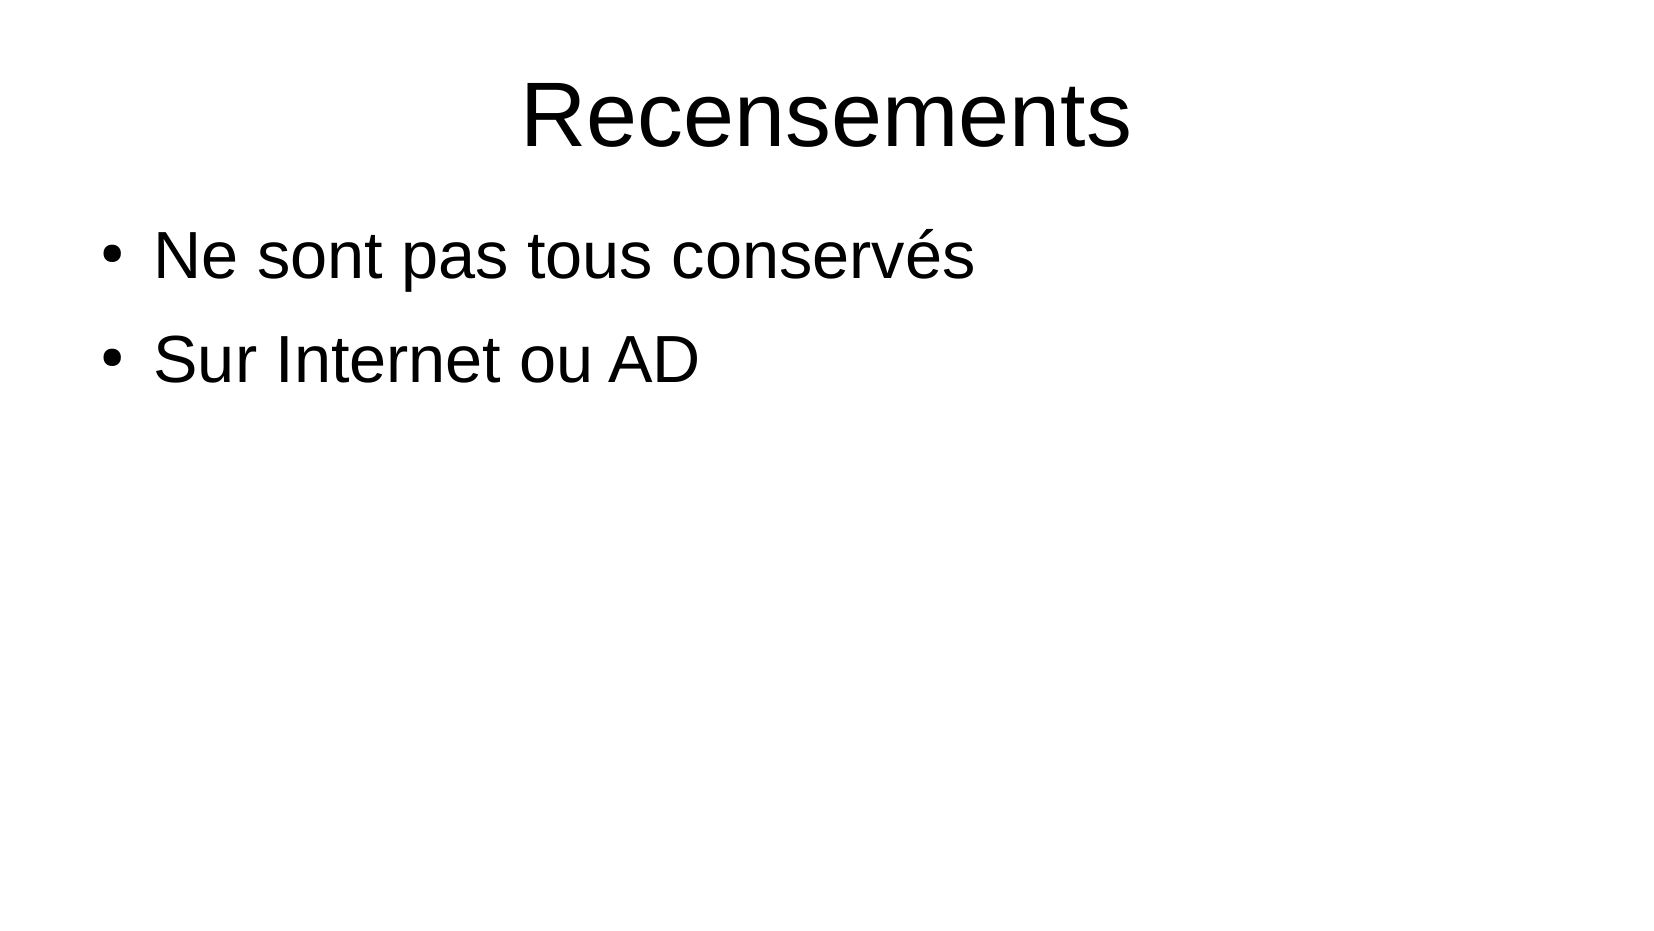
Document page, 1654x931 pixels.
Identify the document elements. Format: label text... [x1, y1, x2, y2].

title Recensements [82, 37, 1571, 193]
list Ne sont pas tous conservés Sur Internet ou AD [82, 217, 1571, 758]
